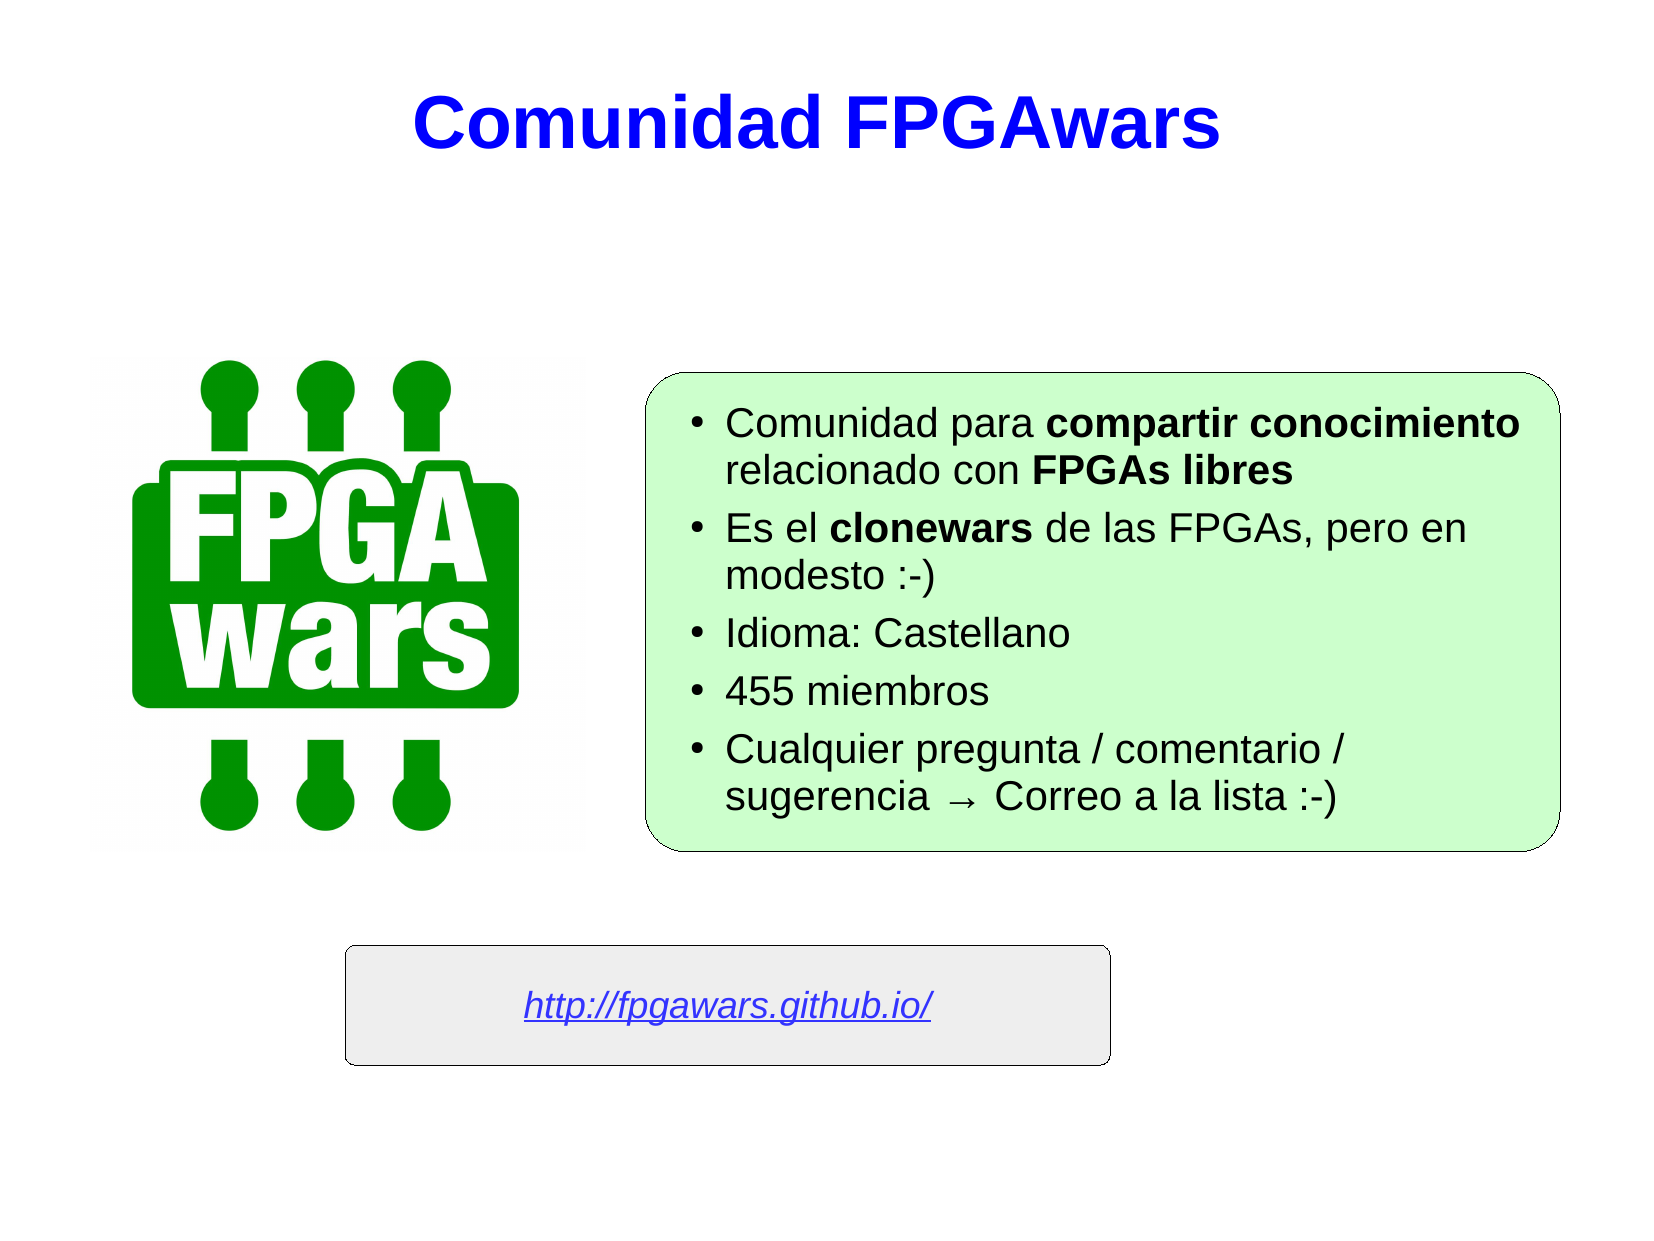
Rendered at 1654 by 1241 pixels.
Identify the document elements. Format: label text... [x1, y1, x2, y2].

picture [90, 357, 586, 852]
text_box Comunidad para compartir conocimiento relacionado con FPGAs libres Es el clonewars de las FPGAs, pero en modesto :-) Idioma: Castellano 455 miembros Cualquier pregunta / comentario / sugerencia → Correo a la lista :-) [675, 392, 1561, 886]
text_box http://fpgawars.github.io/ [345, 945, 1111, 1066]
text_box Comunidad FPGAwars [90, 73, 1546, 257]
text_box [645, 372, 1555, 851]
